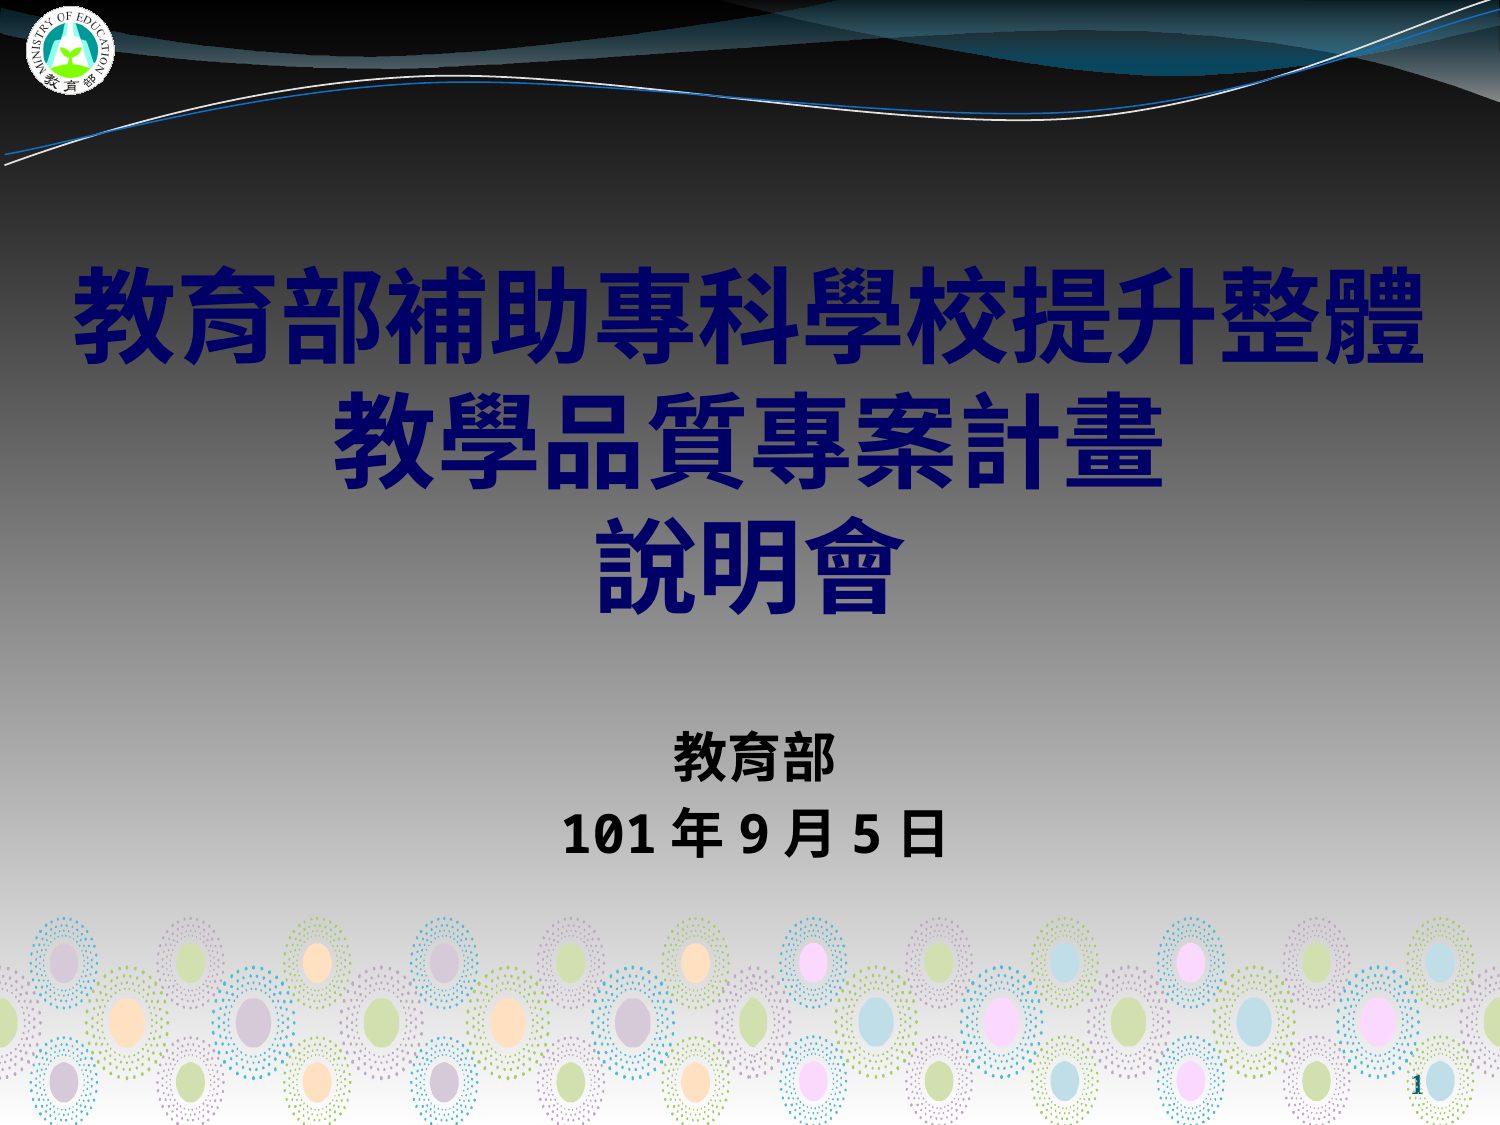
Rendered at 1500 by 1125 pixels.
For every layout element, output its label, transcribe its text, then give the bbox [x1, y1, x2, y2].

picture [23, 3, 124, 102]
subtitle 教育部 101年9月5日 [230, 716, 1281, 916]
picture [0, 916, 1500, 1125]
title 教育部補助專科學校提升整體教學品質專案計畫 說明會 [64, 385, 1436, 627]
